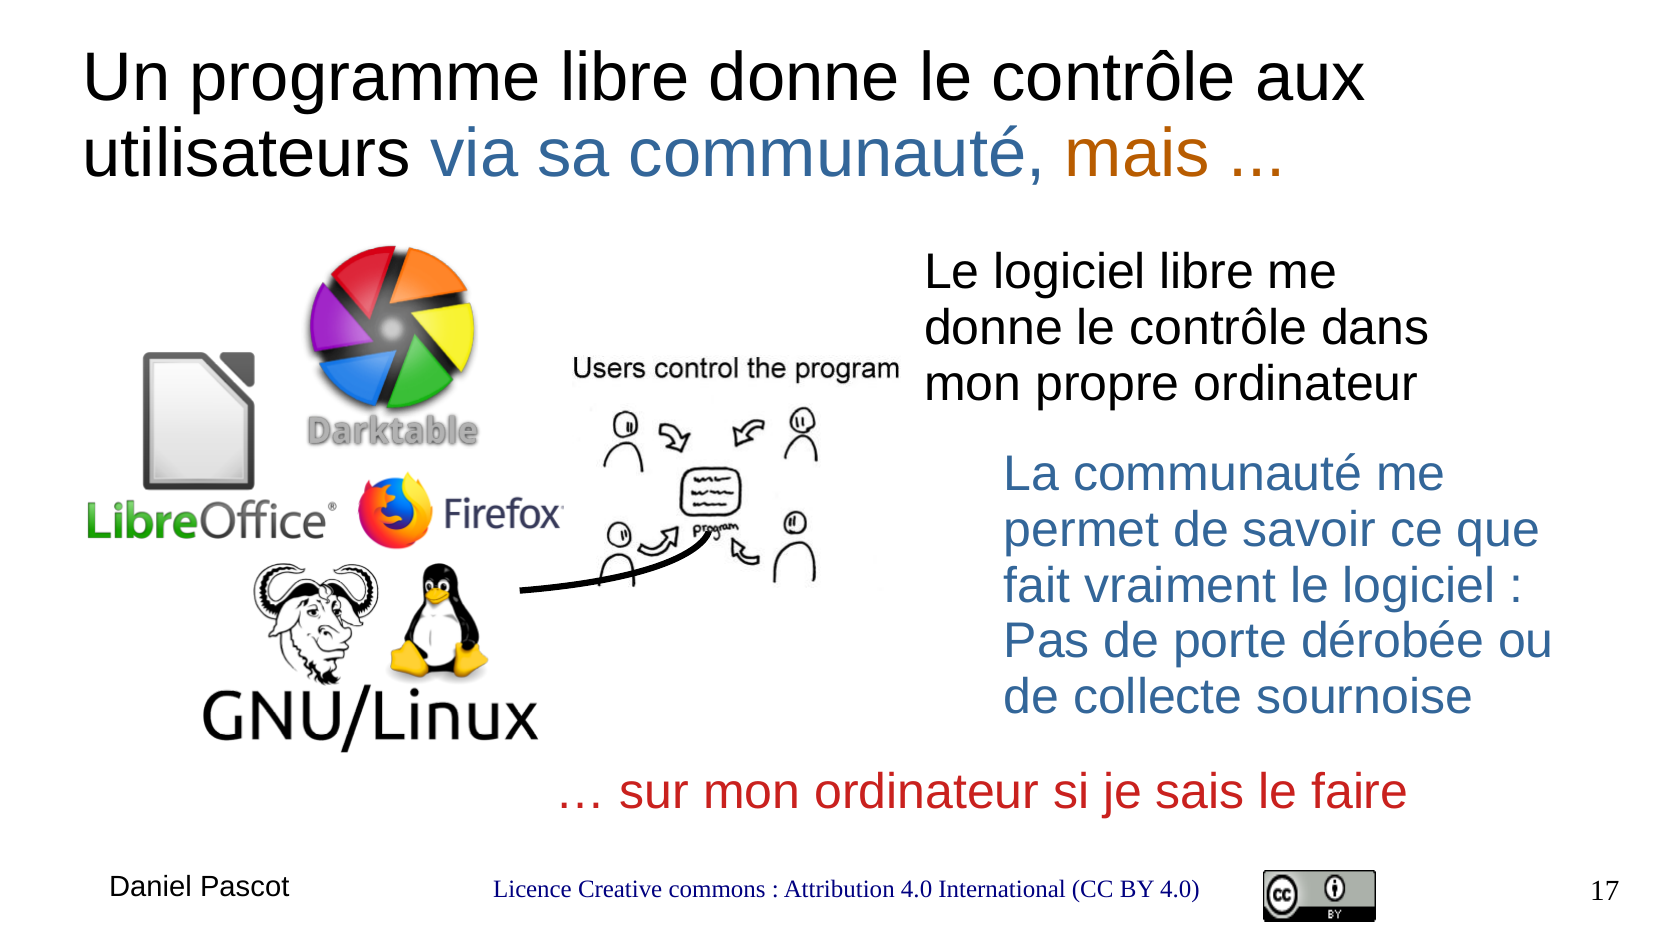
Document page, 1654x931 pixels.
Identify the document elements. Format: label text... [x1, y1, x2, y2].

picture [82, 238, 910, 756]
text_box Le logiciel libre me donne le contrôle dans mon propre ordinateur [909, 236, 1465, 426]
text_box … sur mon ordinateur si je sais le faire [541, 755, 1451, 827]
picture [1263, 870, 1376, 922]
text_box La communauté me permet de savoir ce que fait vraiment le logiciel : Pas de porte dérobée ou de collecte sournoise [1003, 437, 1571, 733]
title Un programme libre donne le contrôle aux utilisateurs via sa communauté, mais ... [82, 37, 1571, 193]
